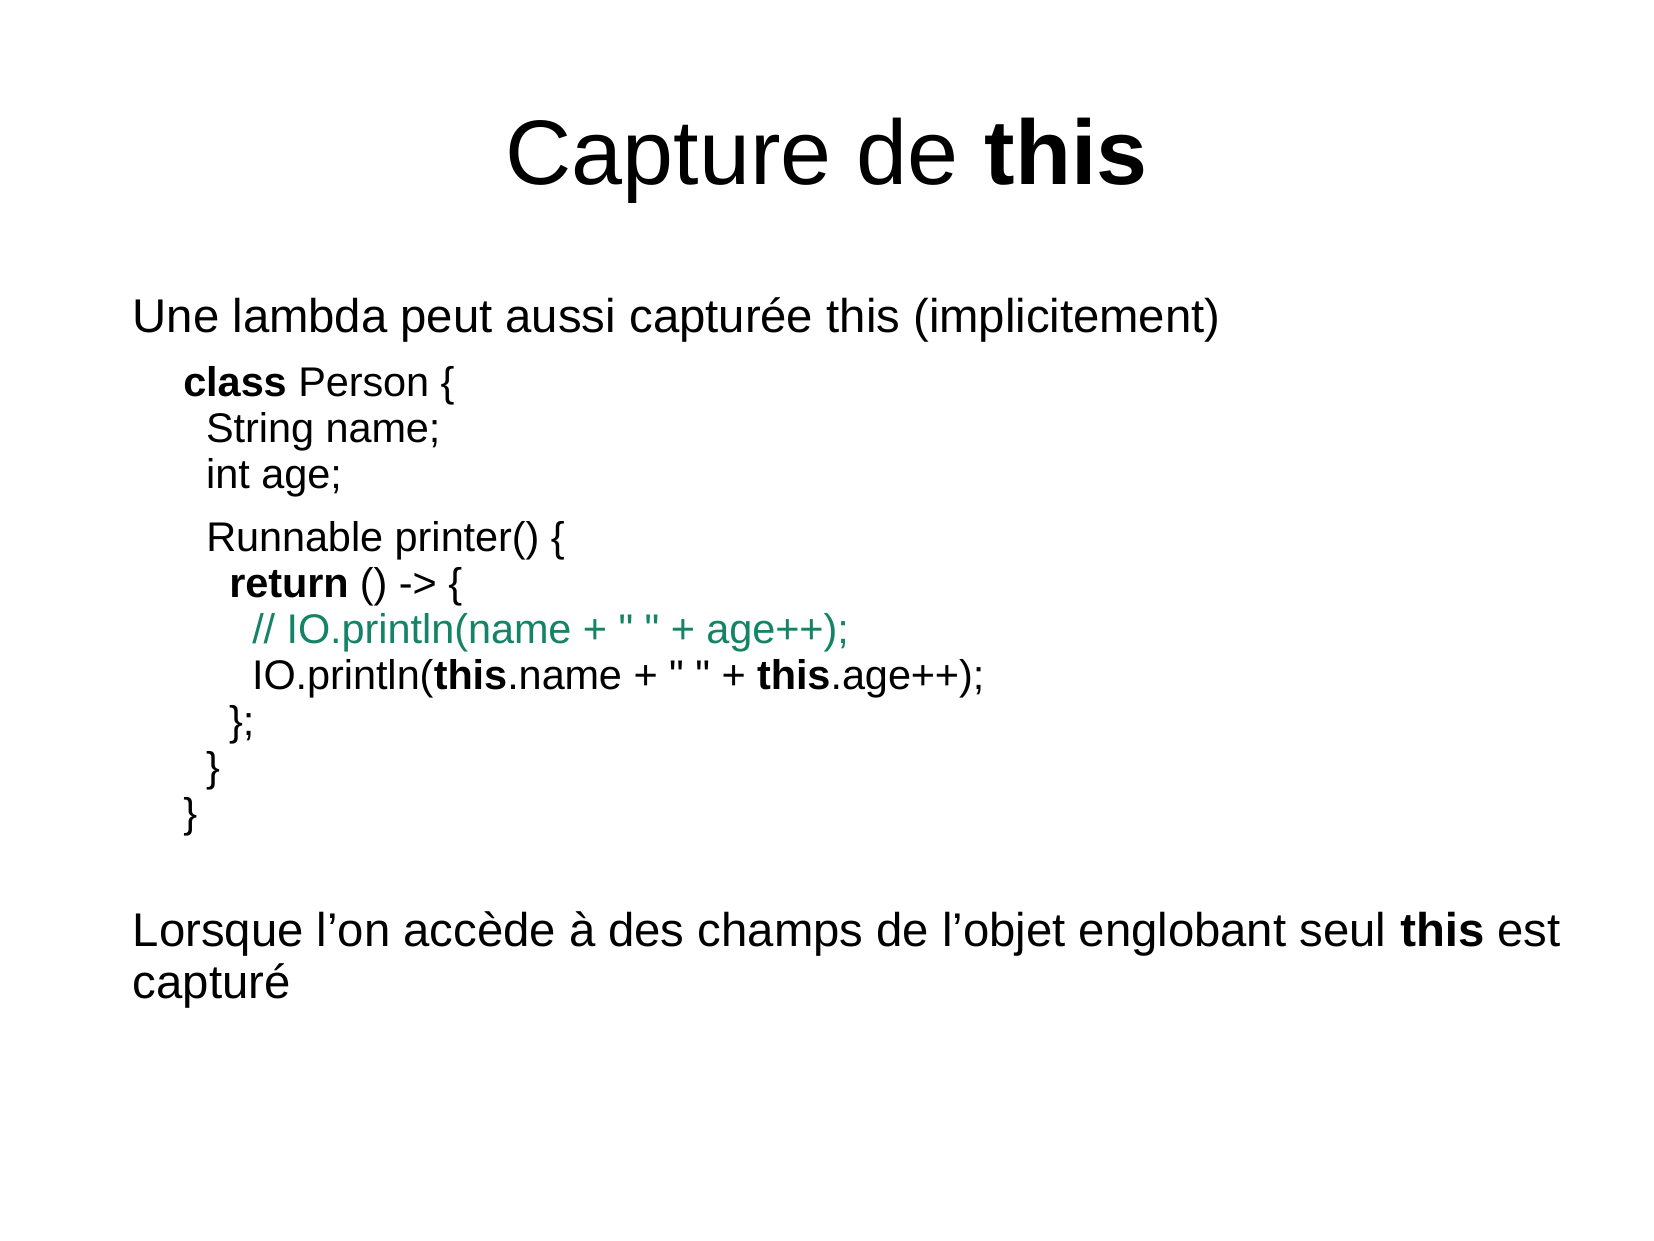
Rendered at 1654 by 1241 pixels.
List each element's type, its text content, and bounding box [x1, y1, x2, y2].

list Une lambda peut aussi capturée this (implicitement) class Person { String name; int age; Runnable printer() { return () -> { // IO.println(name + " " + age++); IO.println(this.name + " " + this.age++); }; } } Lorsque l’on accède à des champs de l’objet englobant seul this est capturé [82, 290, 1571, 1010]
title Capture de this [82, 49, 1571, 257]
